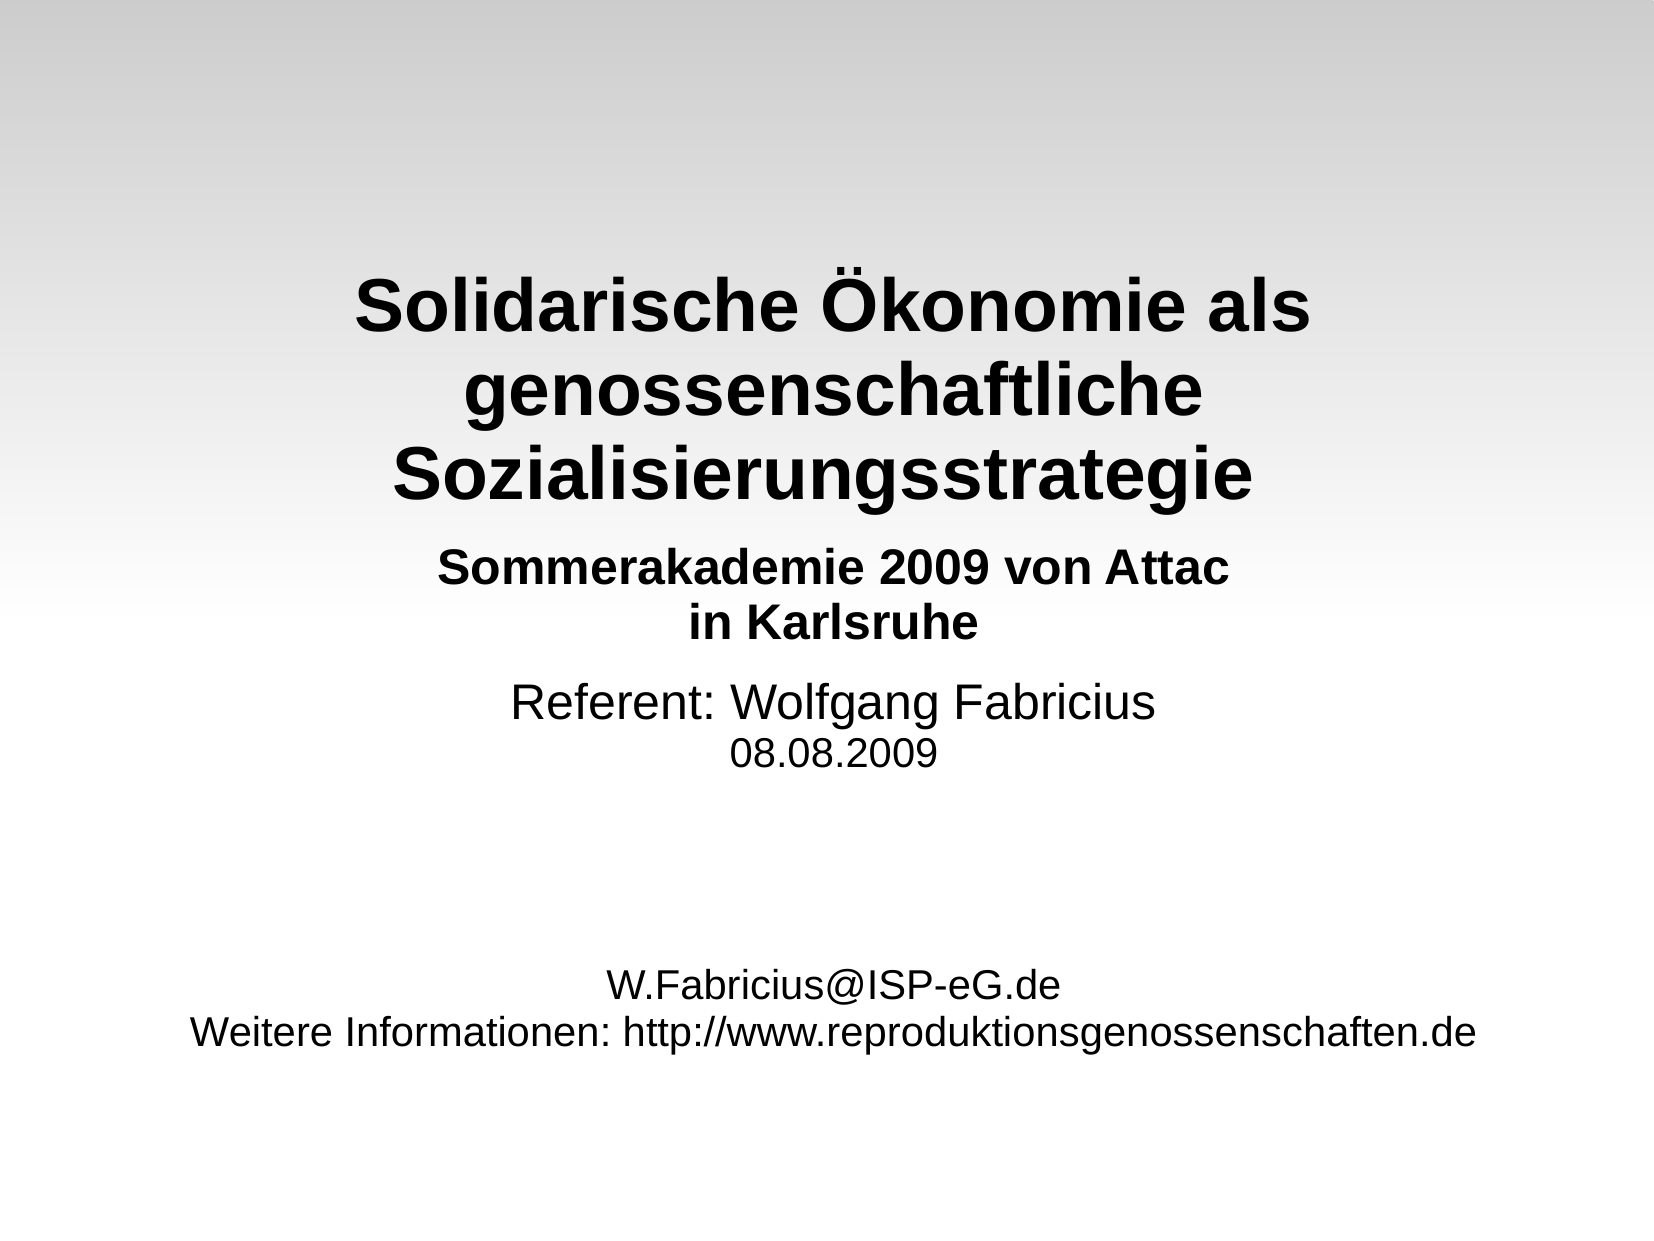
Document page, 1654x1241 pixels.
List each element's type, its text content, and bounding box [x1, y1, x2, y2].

text_box Solidarische Ökonomie als genossenschaftliche Sozialisierungsstrategie Sommerakademie 2009 von Attac in Karlsruhe Referent: Wolfgang Fabricius 08.08.2009 W.Fabricius@ISP-eG.de Weitere Informationen: http://www.reproduktionsgenossenschaften.de [79, 88, 1589, 1182]
